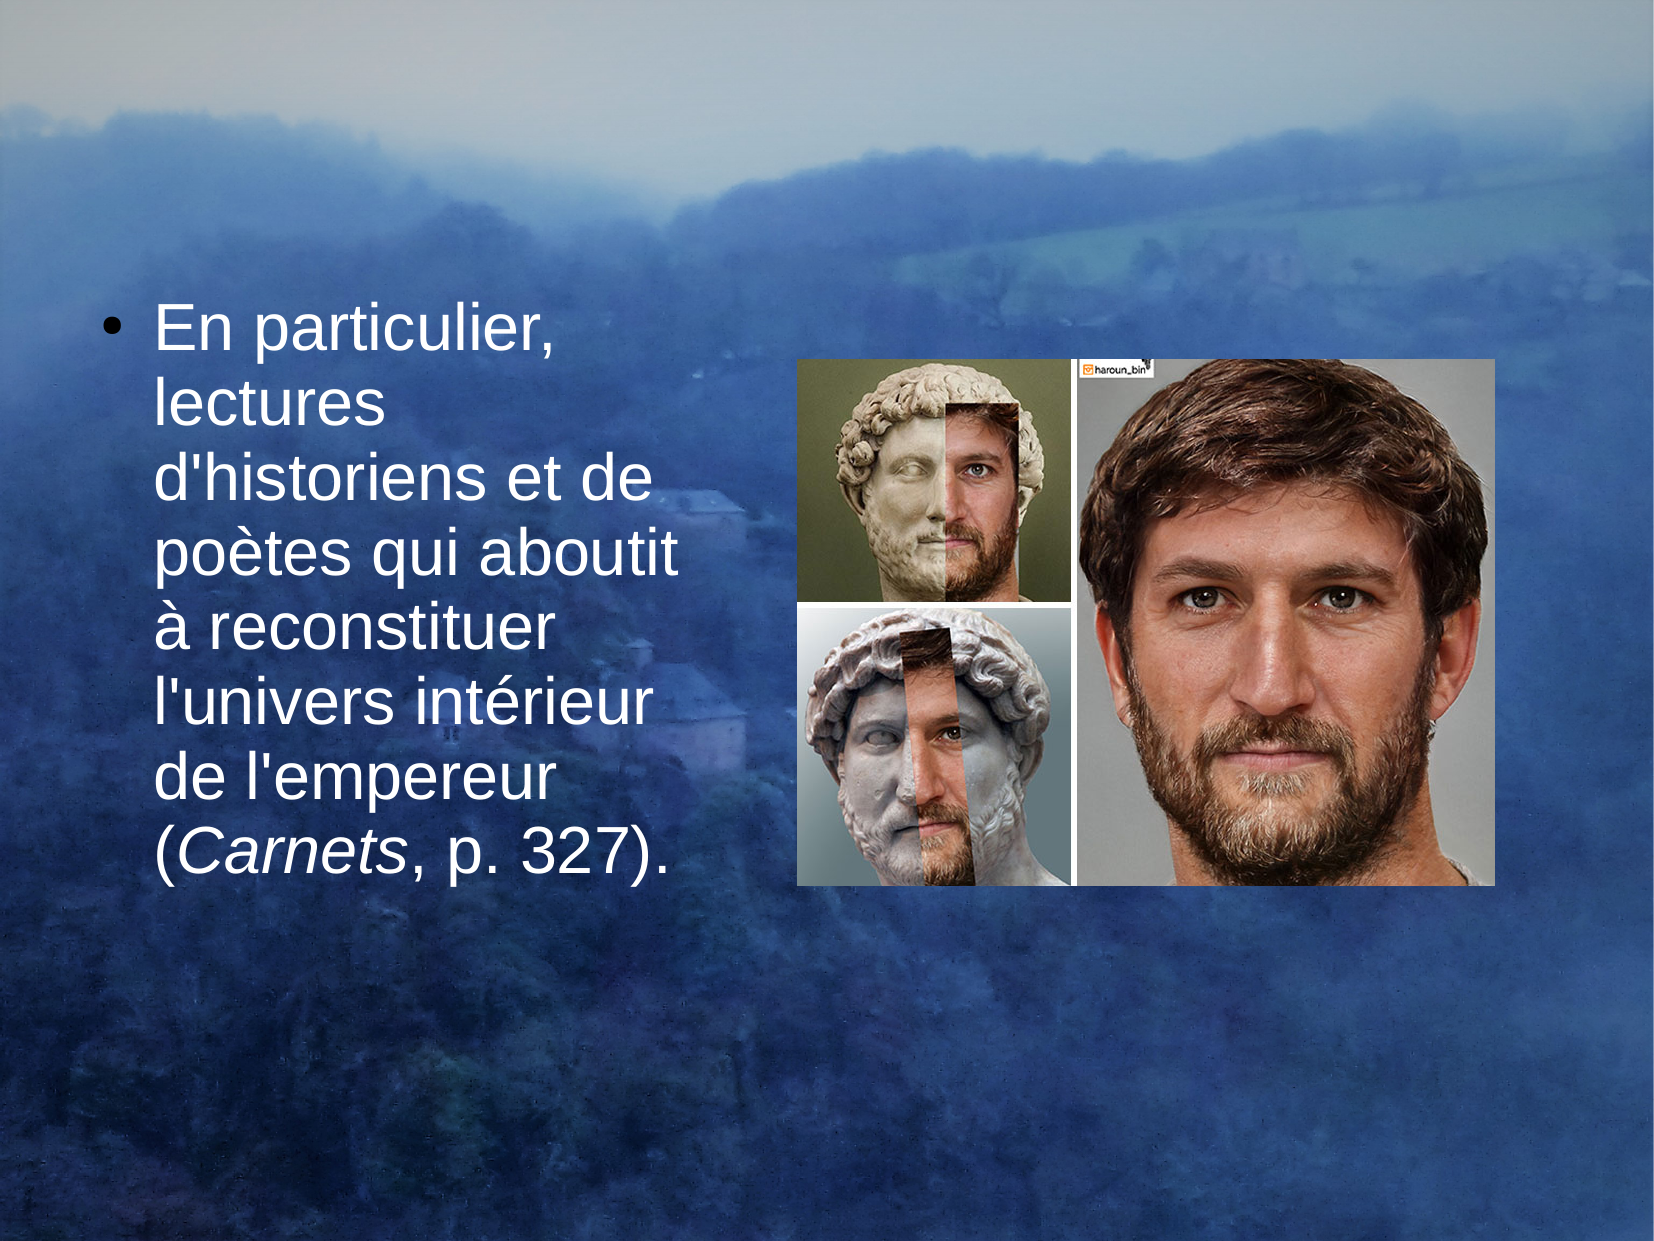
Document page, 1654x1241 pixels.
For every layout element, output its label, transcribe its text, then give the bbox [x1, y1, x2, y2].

picture [0, 0, 1654, 1241]
list En particulier, lectures d'historiens et de poètes qui aboutit à reconstituer l'univers intérieur de l'empereur (Carnets, p. 327). [82, 290, 680, 1010]
